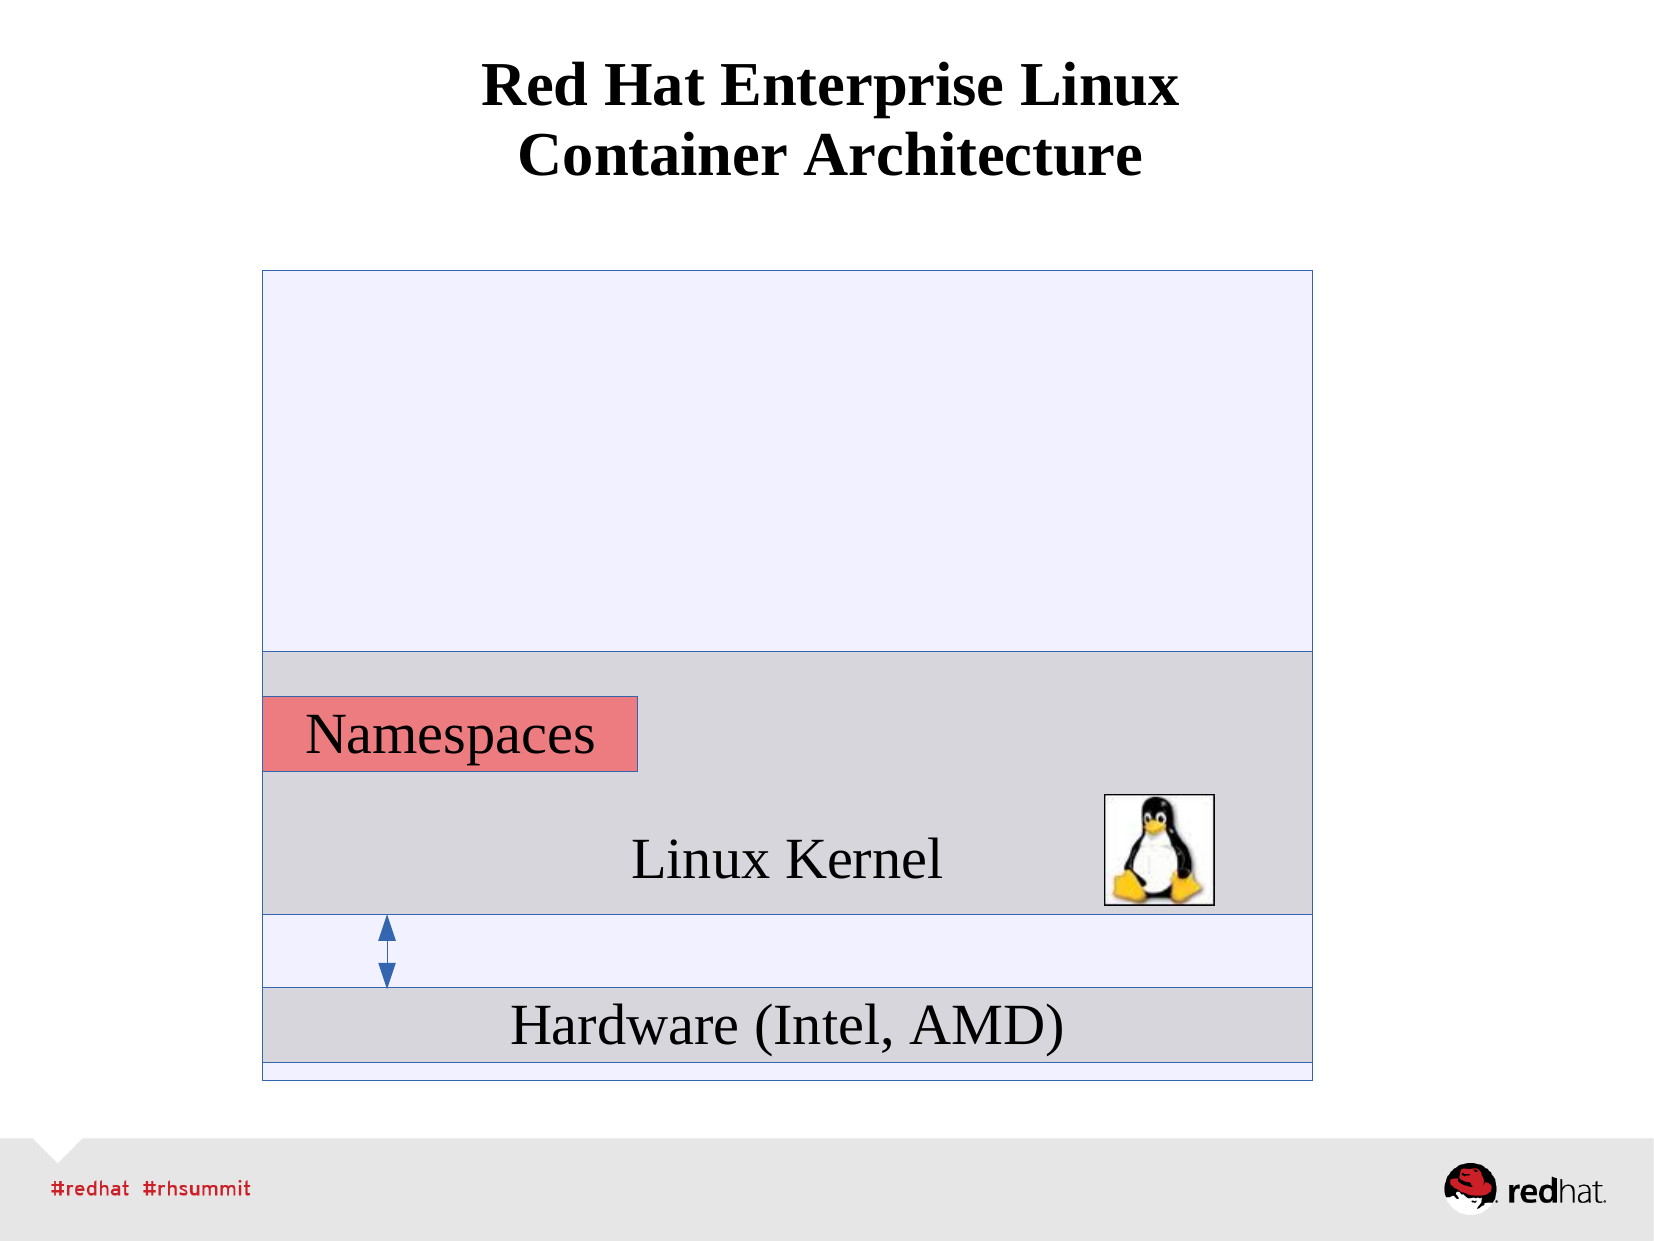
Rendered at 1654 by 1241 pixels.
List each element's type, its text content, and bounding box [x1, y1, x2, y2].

text_box Hardware (Intel, AMD) [262, 987, 1313, 1063]
picture [0, 0, 1654, 1241]
text_box [262, 915, 387, 987]
text_box Linux Kernel [262, 651, 1313, 915]
text_box [262, 1063, 1313, 1081]
text_box [262, 270, 1313, 651]
text_box [388, 915, 1313, 987]
text_box Namespaces [262, 696, 638, 772]
title Red Hat Enterprise Linux Container Architecture [86, 25, 1576, 214]
